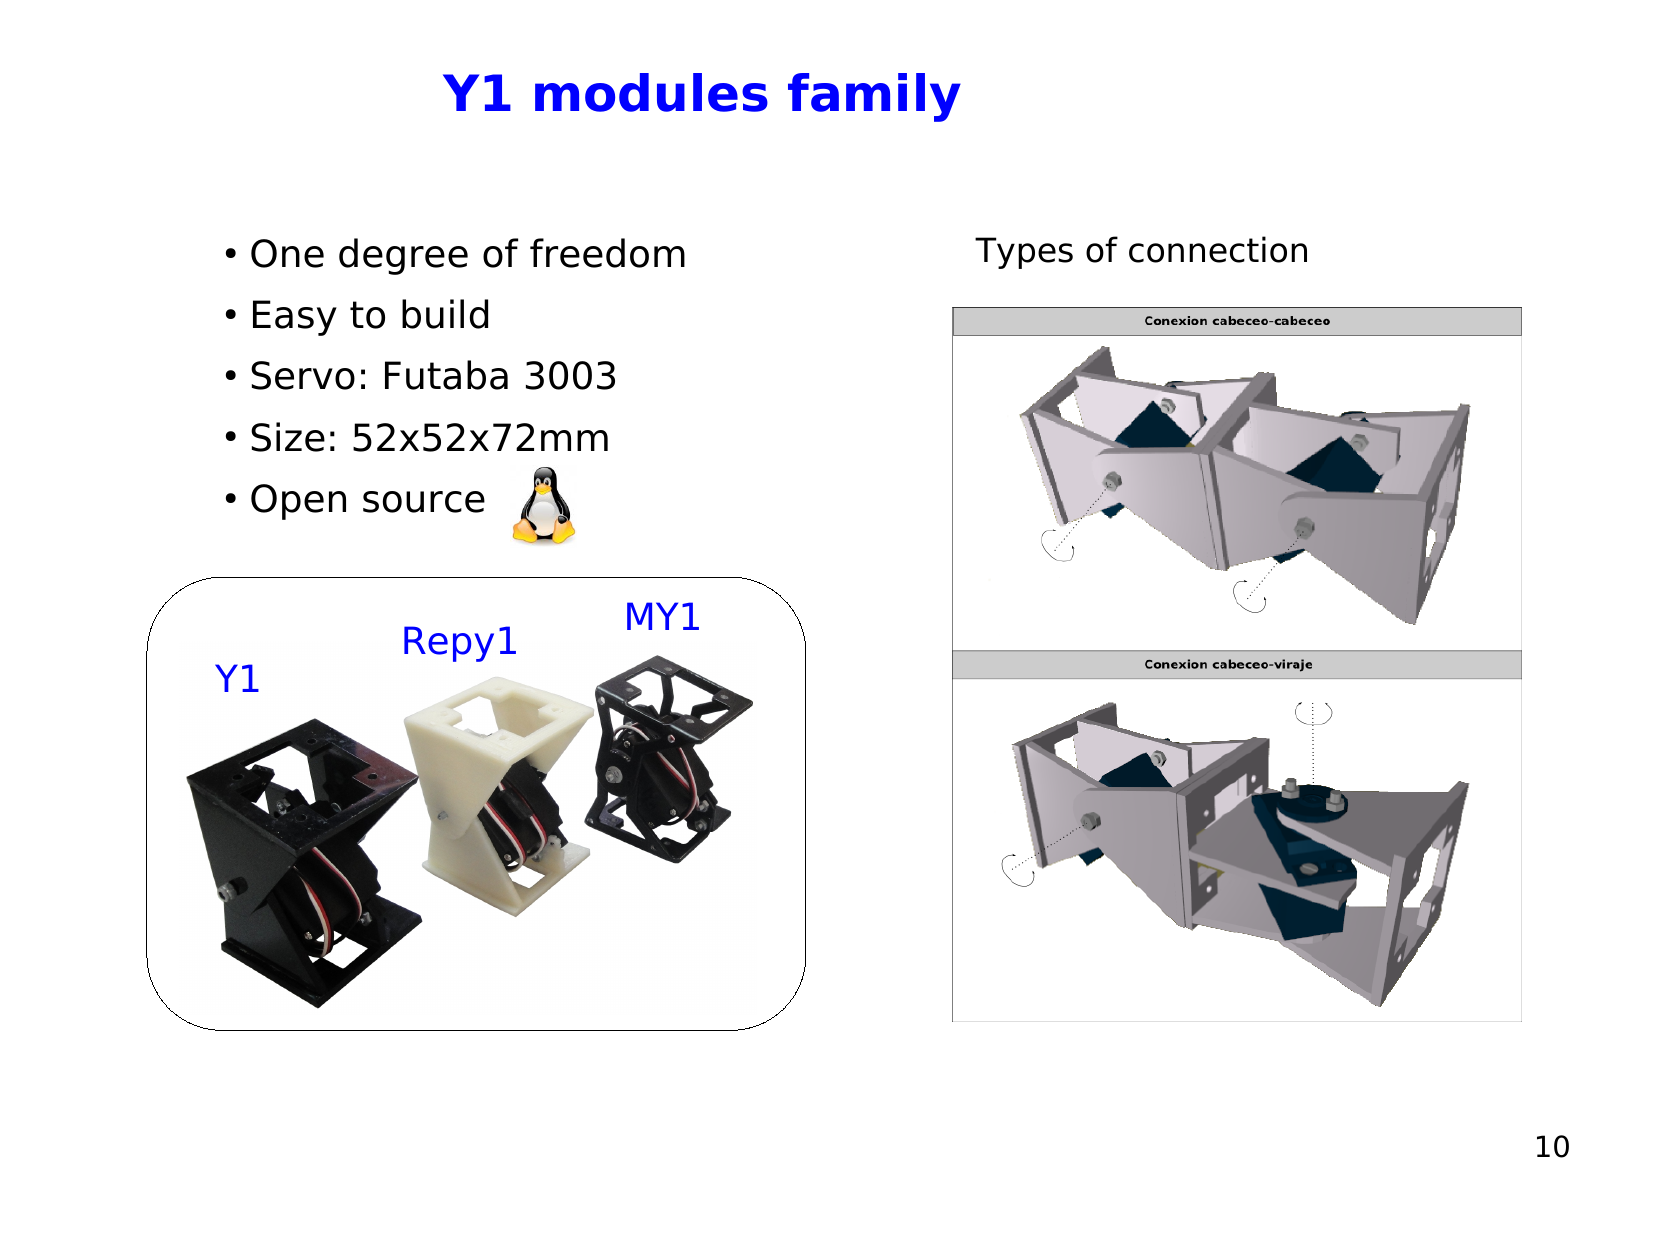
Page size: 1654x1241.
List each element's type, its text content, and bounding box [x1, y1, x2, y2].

picture [510, 465, 577, 548]
text_box Y1 modules family [428, 57, 978, 131]
picture [952, 307, 1522, 1022]
picture [179, 641, 757, 1015]
text_box One degree of freedom Easy to build Servo: Futaba 3003 Size: 52x52x72mm Open source [209, 225, 703, 529]
text_box Types of connection [961, 224, 1498, 283]
text_box MY1 [608, 588, 739, 648]
text_box Repy1 [386, 612, 543, 671]
text_box Y1 [200, 650, 278, 709]
